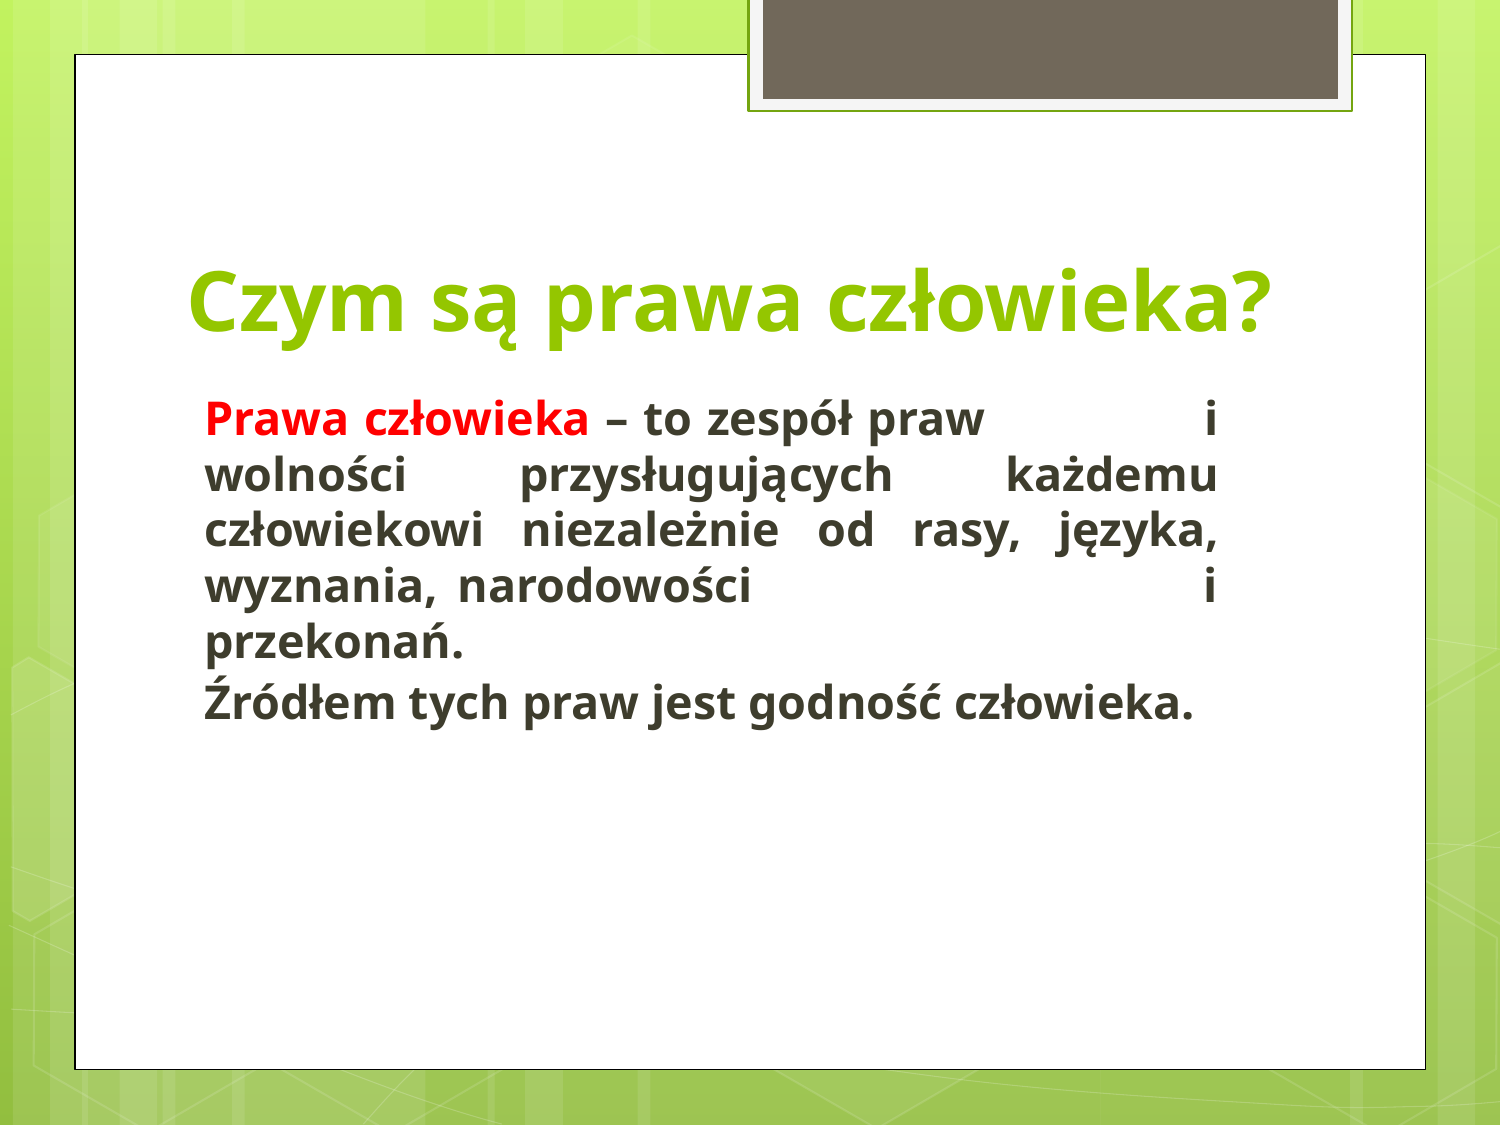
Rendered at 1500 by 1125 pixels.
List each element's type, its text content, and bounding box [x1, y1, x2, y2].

list Prawa człowieka – to zespół praw i wolności przysługujących każdemu człowiekowi niezależnie od rasy, języka, wyznania, narodowości i przekonań. Źródłem tych praw jest godność człowieka. [171, 381, 1283, 957]
title Czym są prawa człowieka? [171, 168, 1324, 357]
